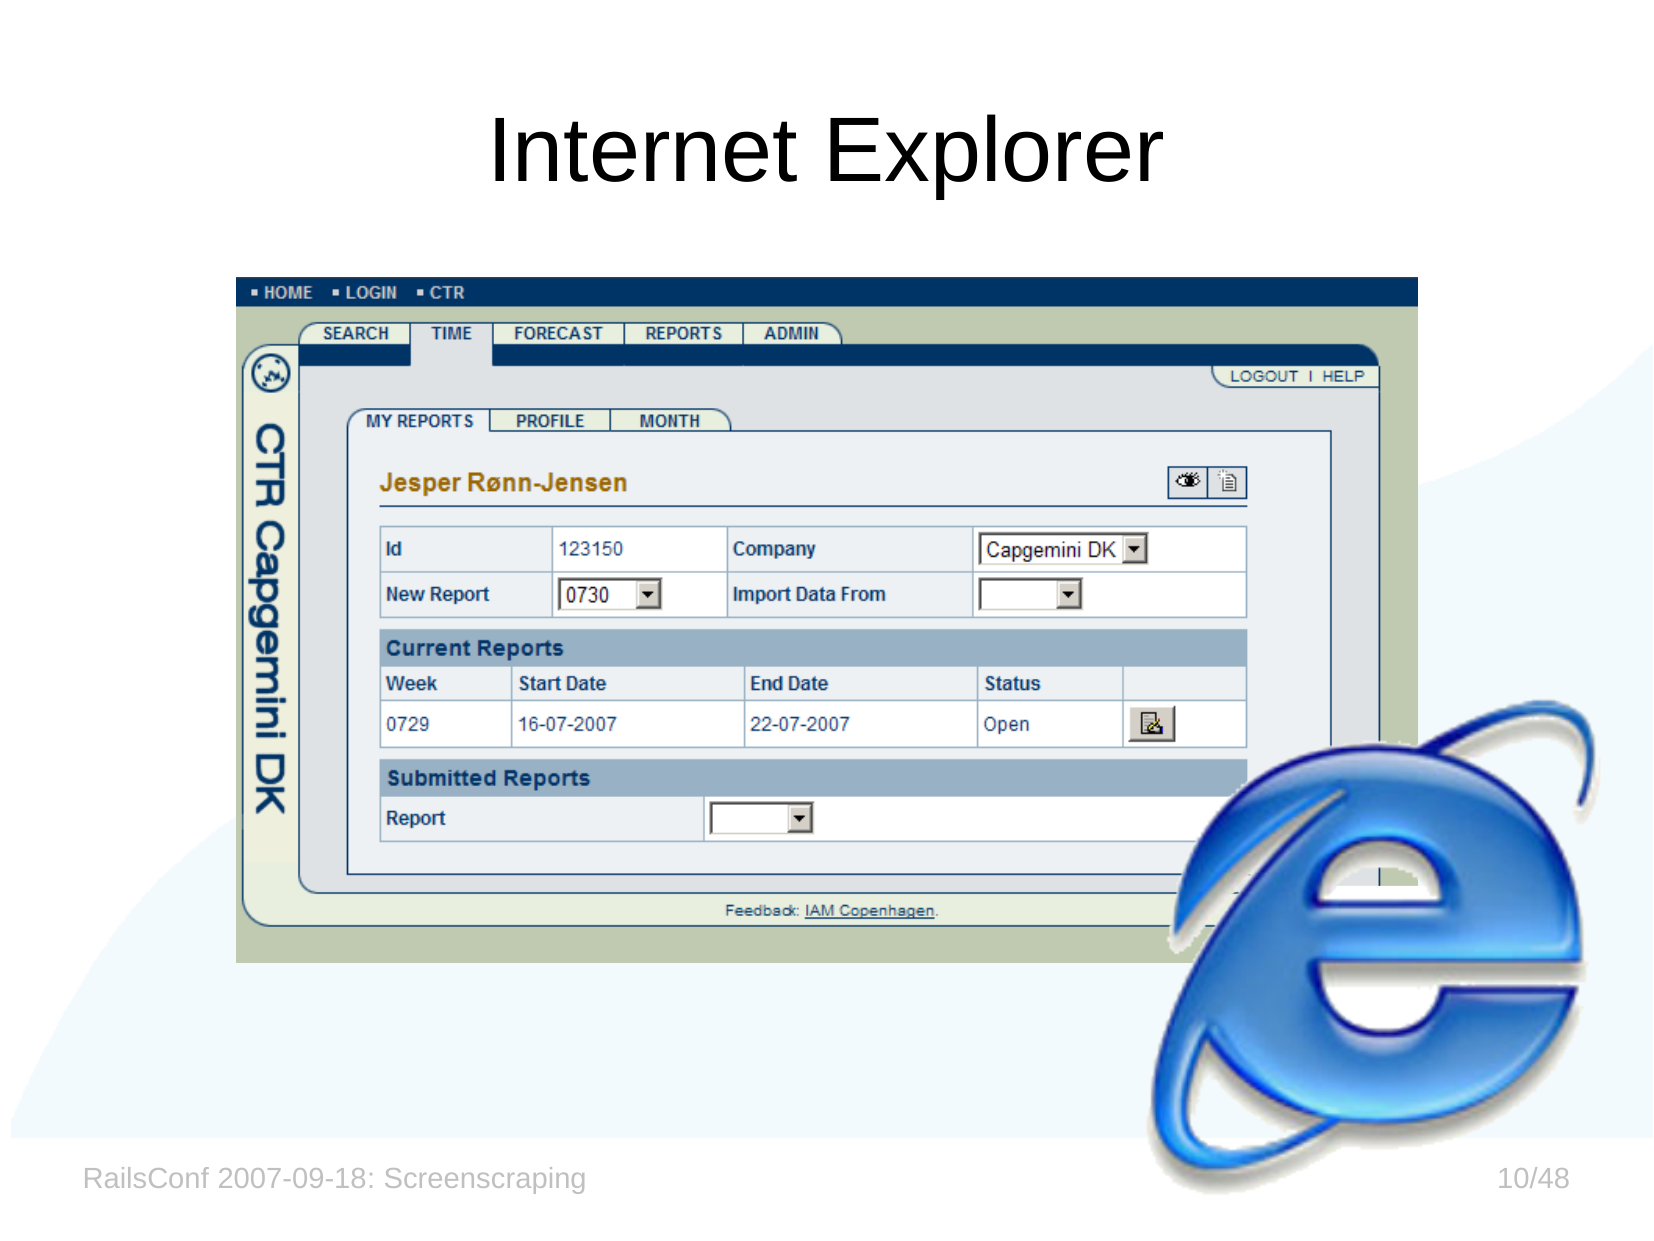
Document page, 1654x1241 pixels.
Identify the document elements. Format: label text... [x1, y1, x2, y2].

picture [11, 0, 1654, 1241]
title Internet Explorer [82, 56, 1571, 250]
